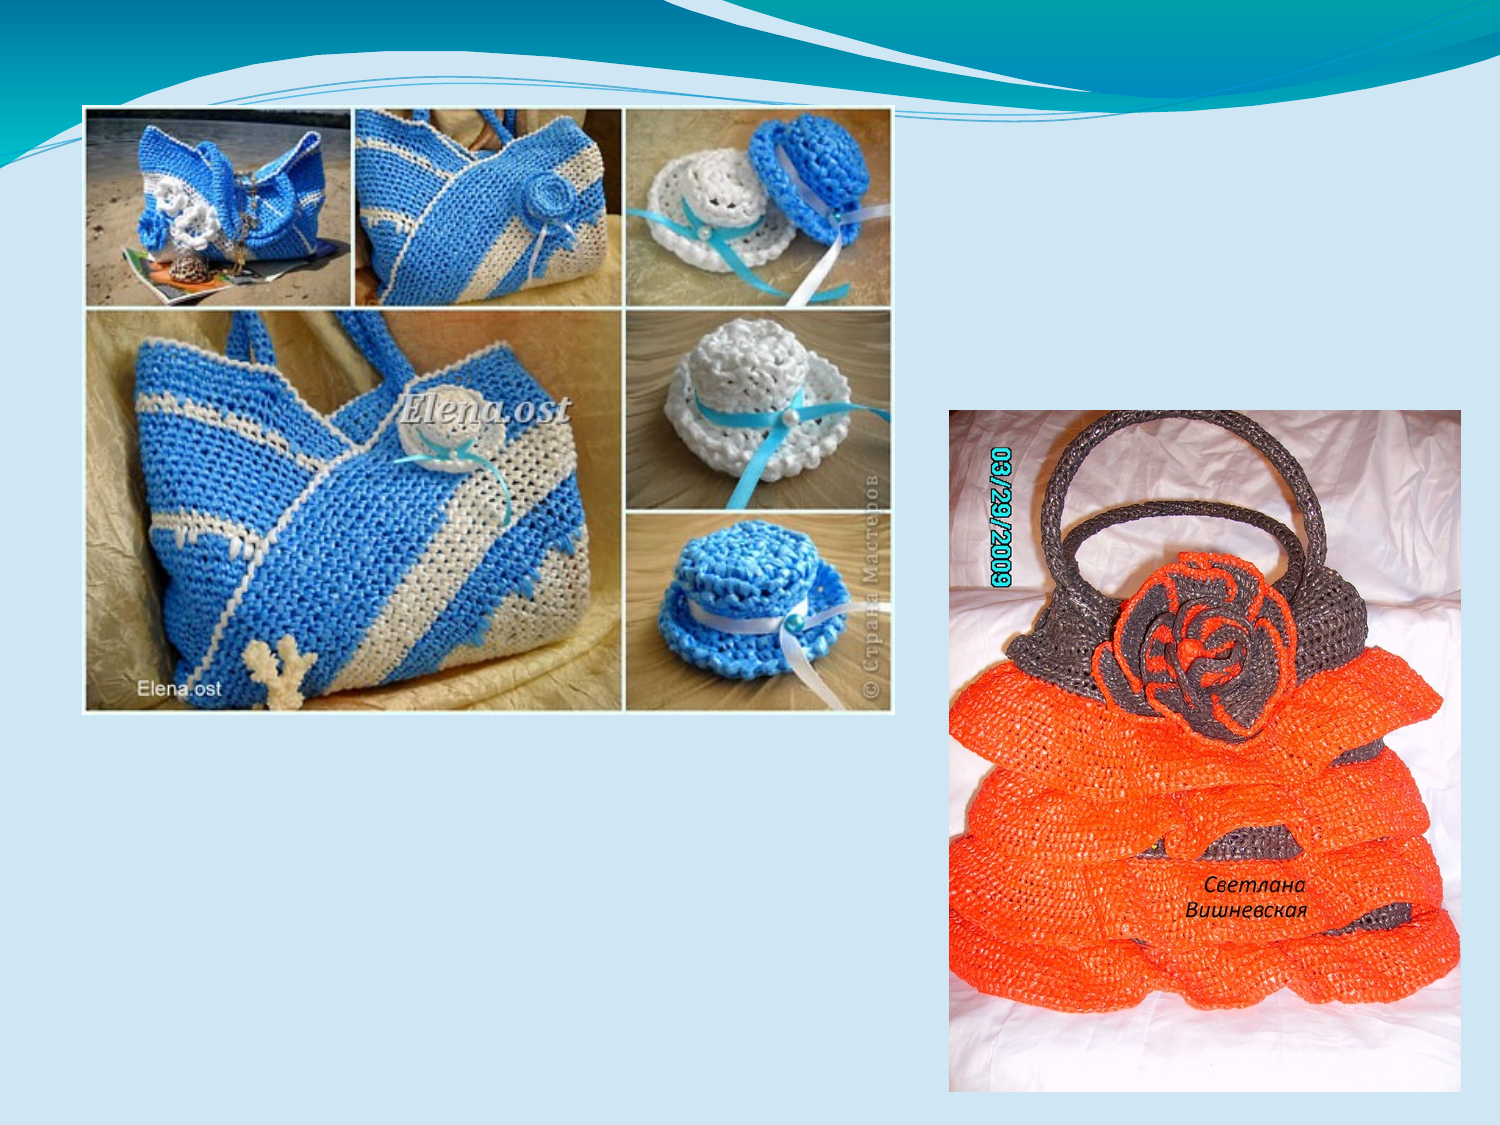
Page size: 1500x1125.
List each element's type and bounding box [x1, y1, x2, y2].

picture [949, 410, 1461, 1092]
picture [82, 105, 895, 715]
